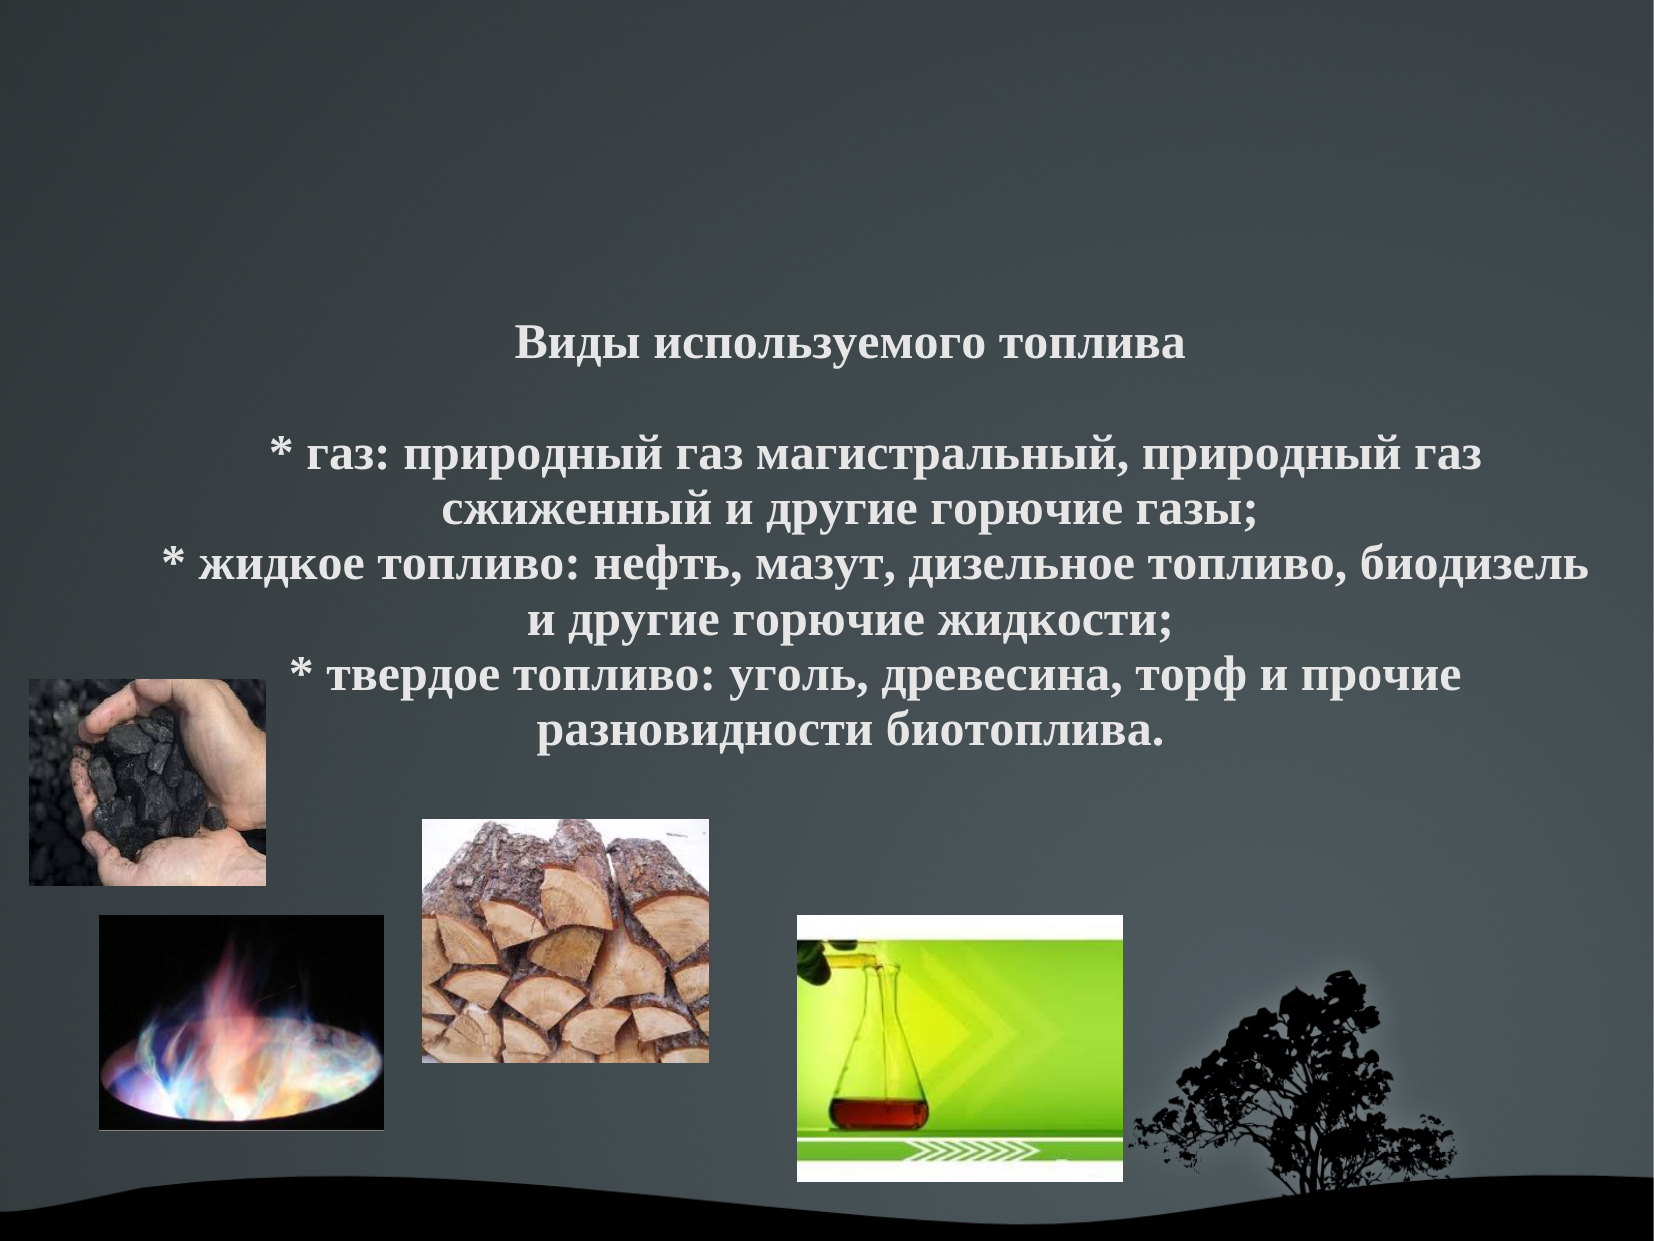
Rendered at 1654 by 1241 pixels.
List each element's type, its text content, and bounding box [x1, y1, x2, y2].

title Виды используемого топлива * газ: природный газ магистральный, природный газ сжиженный и другие горючие газы; * жидкое топливо: нефть, мазут, дизельное топливо, биодизель и другие горючие жидкости; * твердое топливо: уголь, древесина, торф и прочие разновидности биотоплива. [106, 265, 1595, 897]
picture [0, 0, 1654, 1241]
